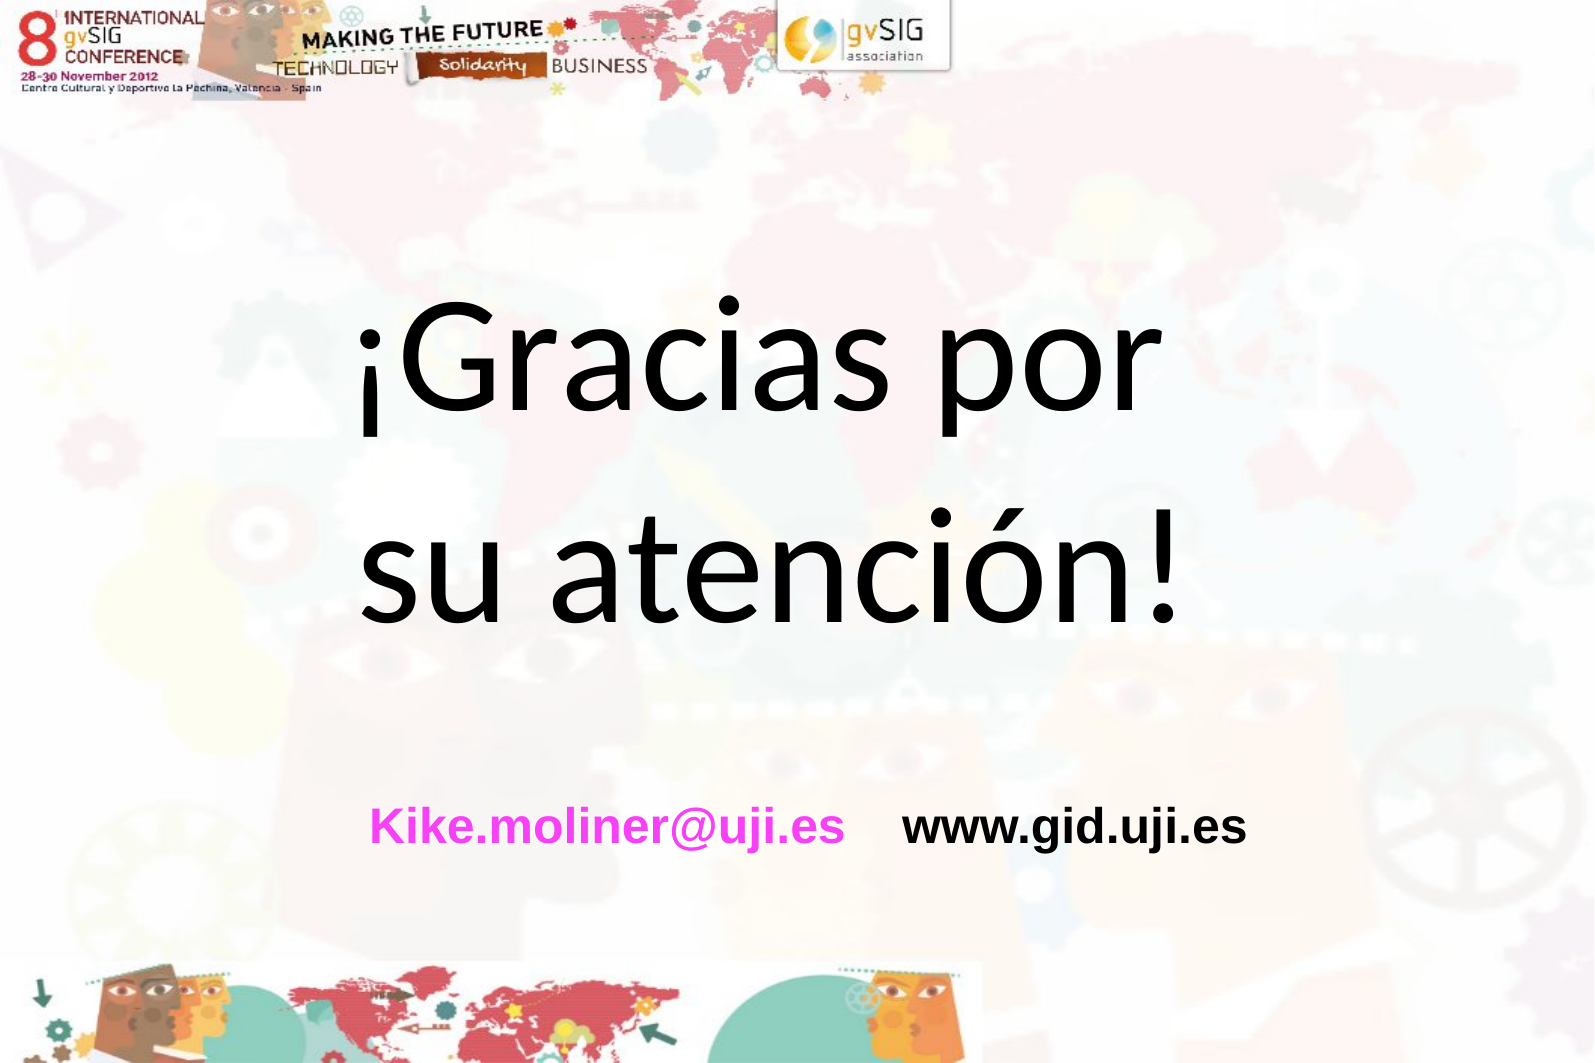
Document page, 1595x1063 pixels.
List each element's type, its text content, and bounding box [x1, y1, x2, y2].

picture [0, 0, 1595, 1063]
text_box Kike.moliner@uji.es www.gid.uji.es [354, 791, 1357, 865]
text_box ¡Gracias por su atención! [118, 236, 1430, 685]
